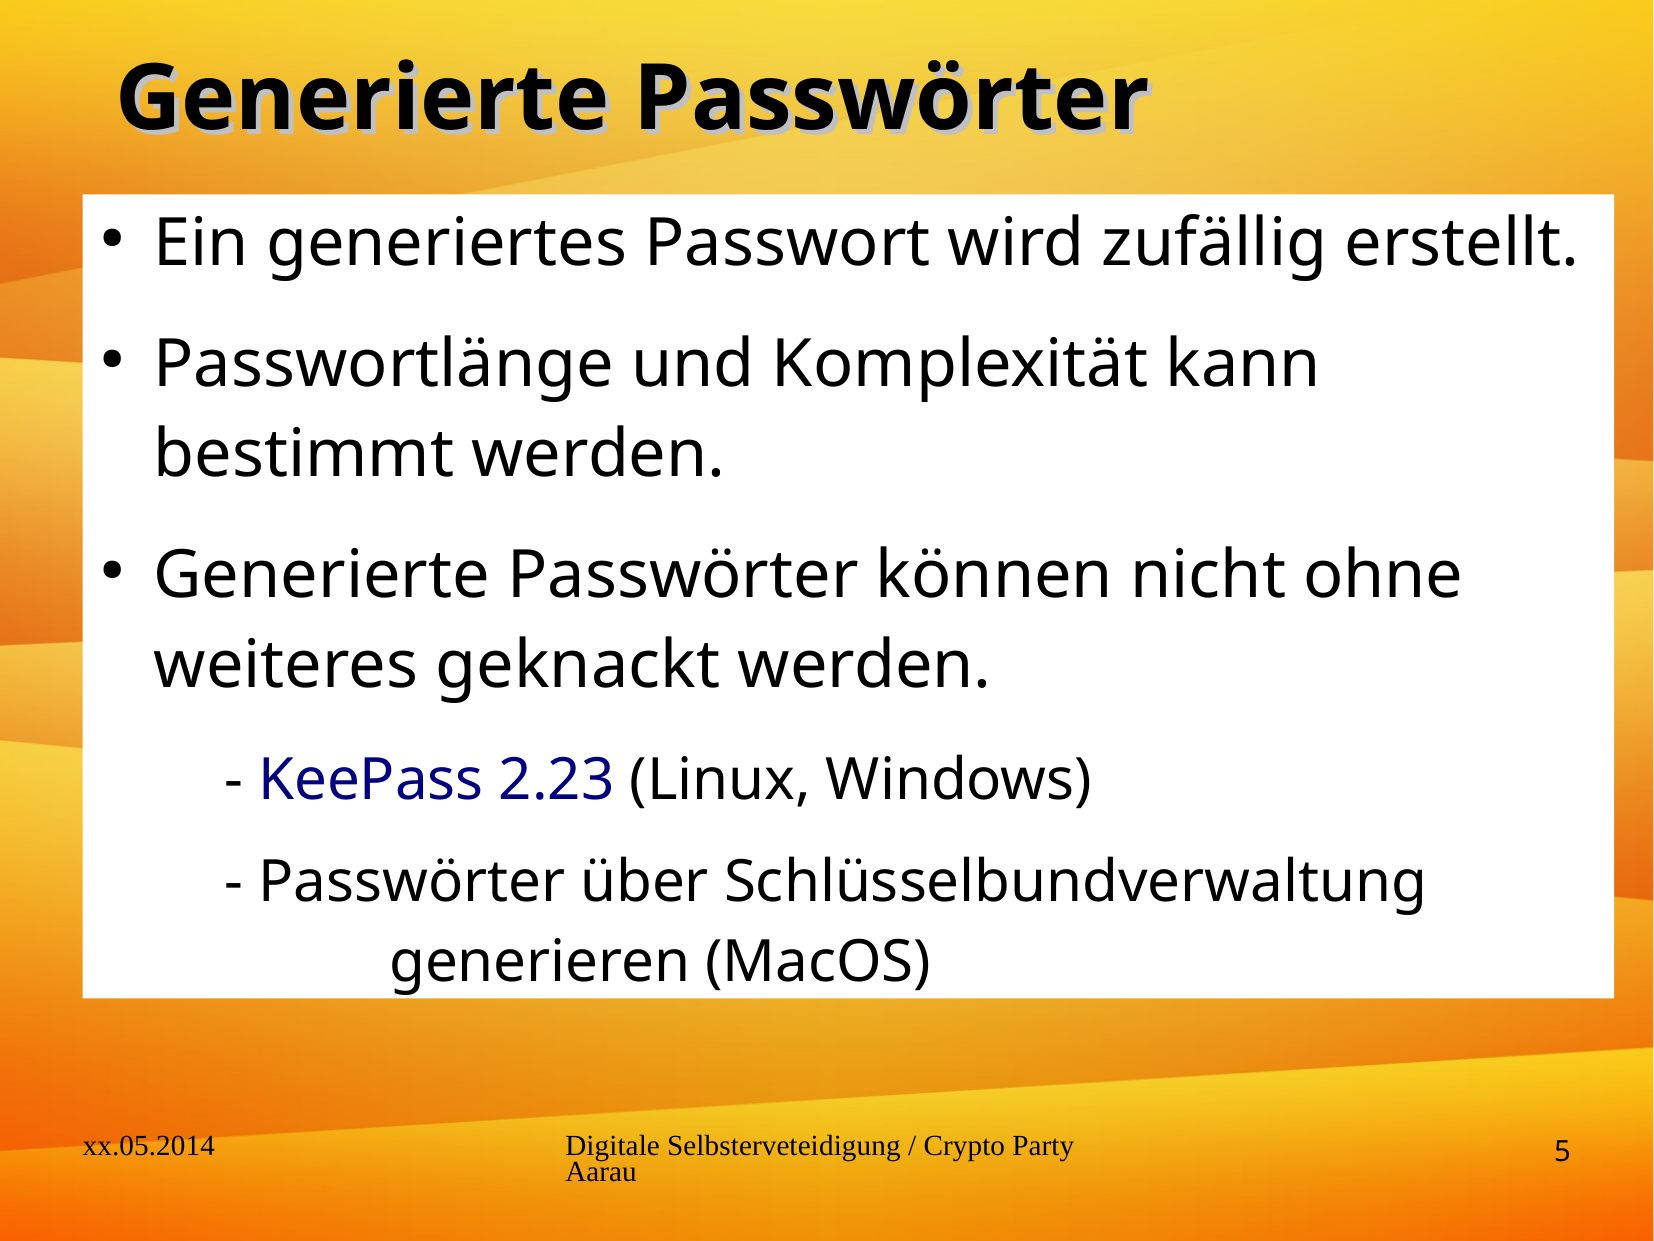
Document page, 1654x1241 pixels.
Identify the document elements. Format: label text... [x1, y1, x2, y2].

picture [0, 0, 1654, 1241]
title Generierte Passwörter [82, 0, 1571, 194]
list Ein generiertes Passwort wird zufällig erstellt. Passwortlänge und Komplexität kann bestimmt werden. Generierte Passwörter können nicht ohne weiteres geknackt werden. - KeePass 2.23 (Linux, Windows) - Passwörter über Schlüsselbundverwaltung generieren (MacOS) [82, 194, 1615, 961]
